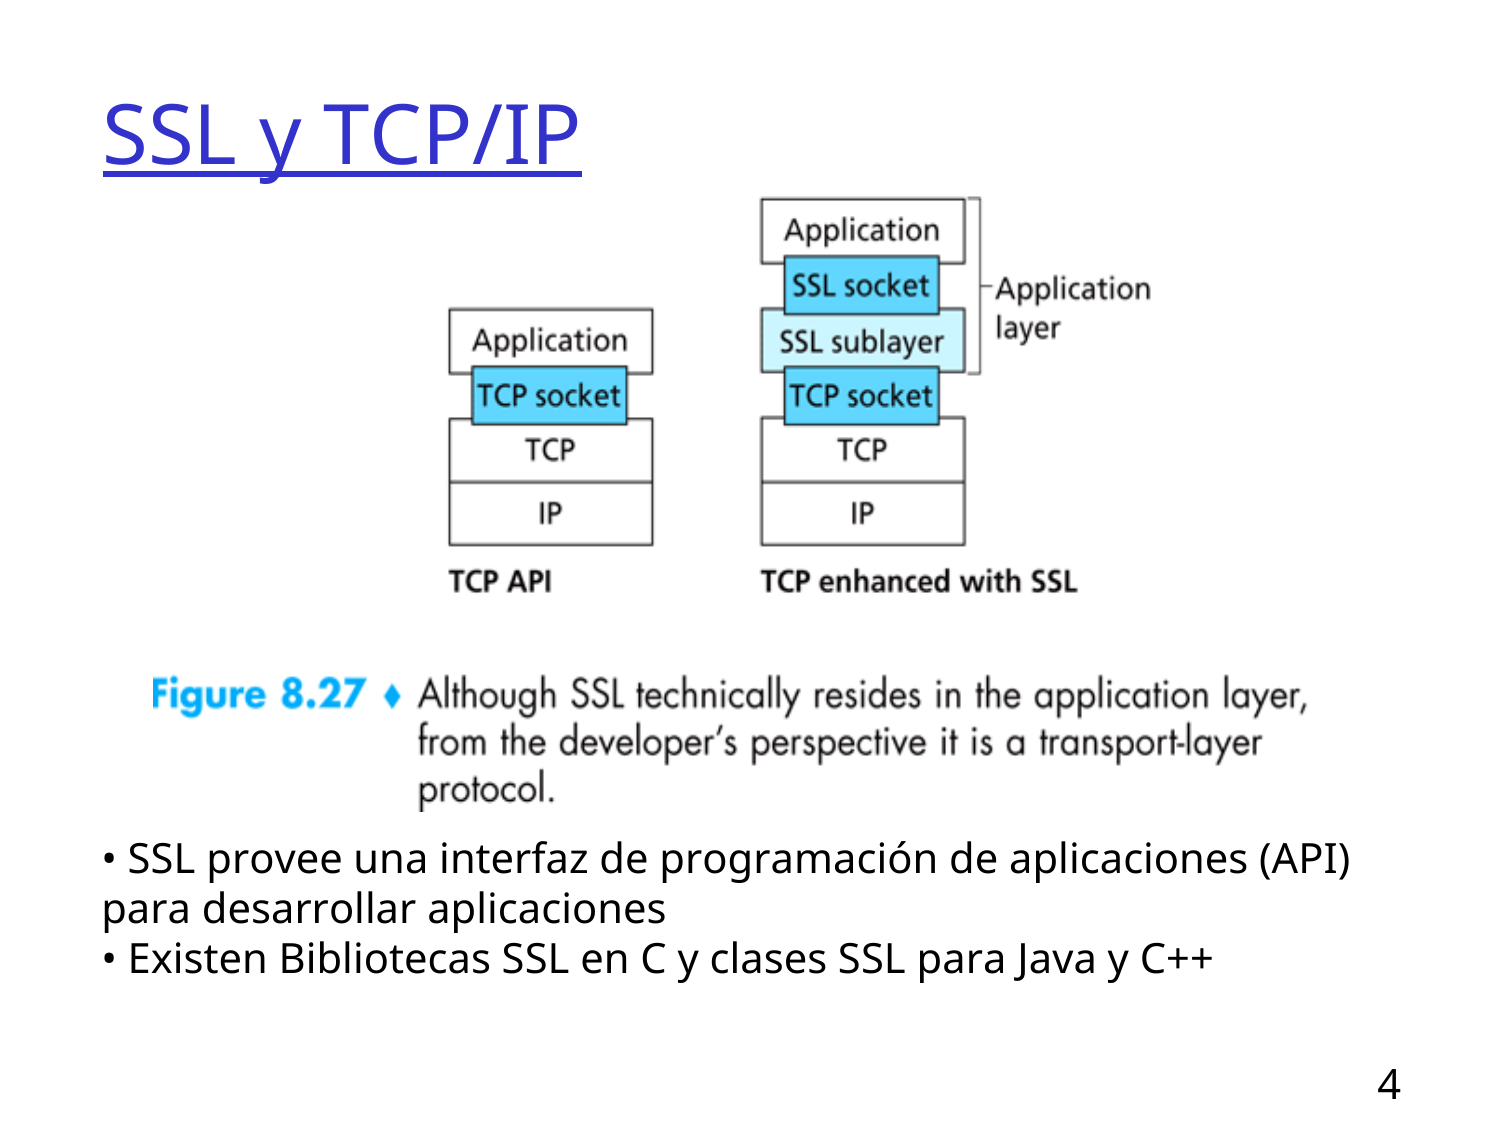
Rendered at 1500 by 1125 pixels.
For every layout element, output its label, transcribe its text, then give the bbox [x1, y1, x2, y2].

text_box SSL provee una interfaz de programación de aplicaciones (API) para desarrollar aplicaciones Existen Bibliotecas SSL en C y clases SSL para Java y C++ [86, 824, 1367, 990]
title SSL y TCP/IP [87, 37, 1363, 225]
picture [153, 195, 1309, 812]
